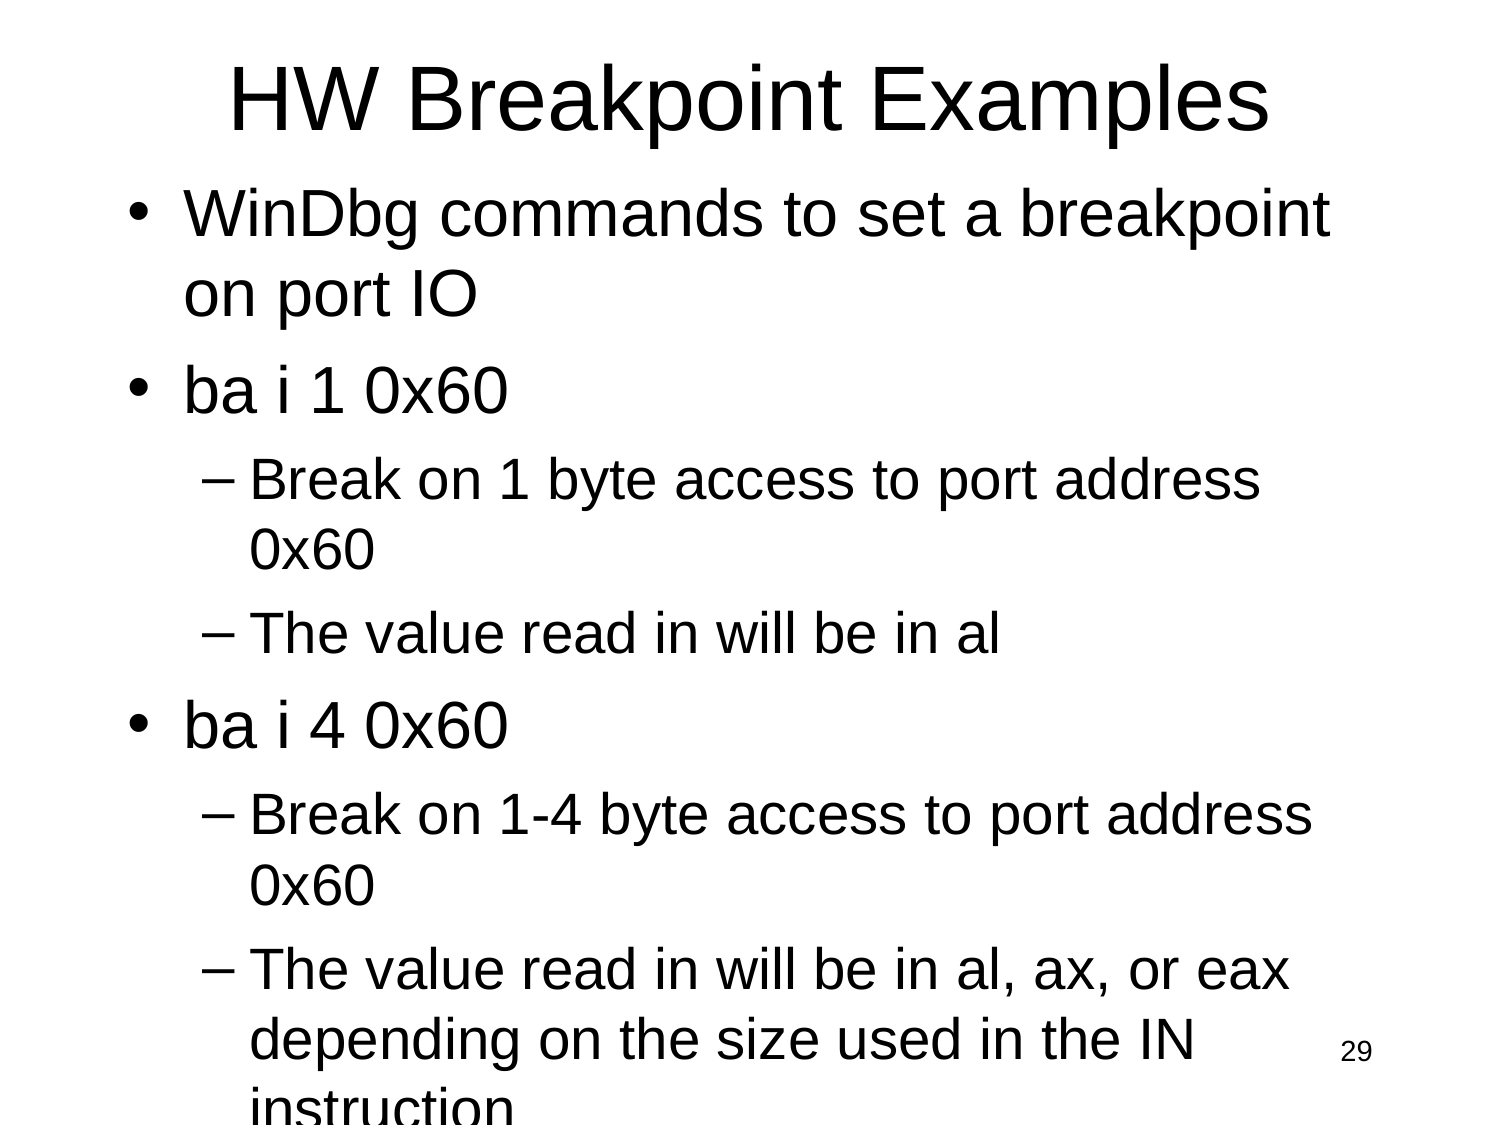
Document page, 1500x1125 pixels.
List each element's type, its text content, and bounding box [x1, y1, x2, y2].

list WinDbg commands to set a breakpoint on port IO ba i 1 0x60 Break on 1 byte access to port address 0x60 The value read in will be in al ba i 4 0x60 Break on 1-4 byte access to port address 0x60 The value read in will be in al, ax, or eax depending on the size used in the IN instruction [112, 162, 1388, 1125]
text_box <number> [1074, 1025, 1388, 1101]
title HW Breakpoint Examples [112, 0, 1388, 162]
